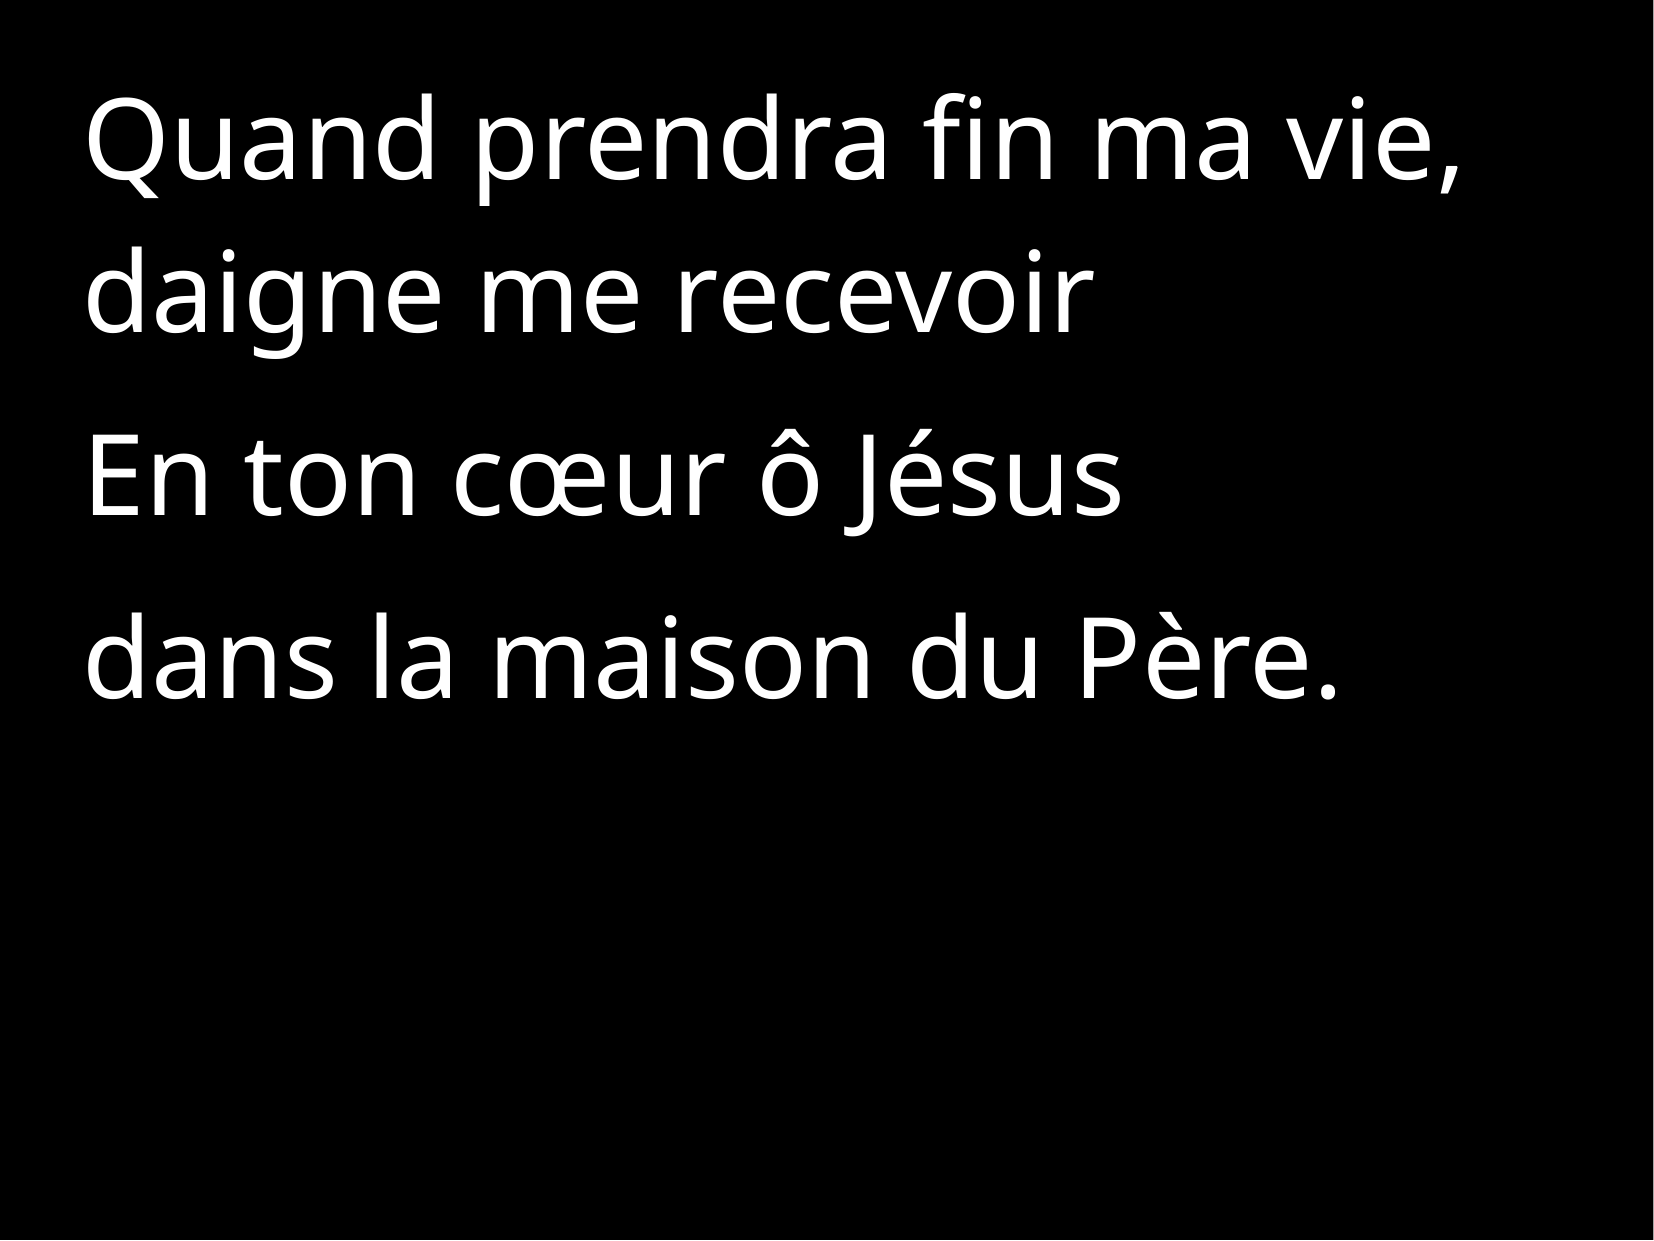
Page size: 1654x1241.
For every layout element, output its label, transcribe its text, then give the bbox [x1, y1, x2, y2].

list Quand prendra fin ma vie, daigne me recevoir En ton cœur ô Jésus dans la maison du Père. [82, 59, 1571, 1118]
